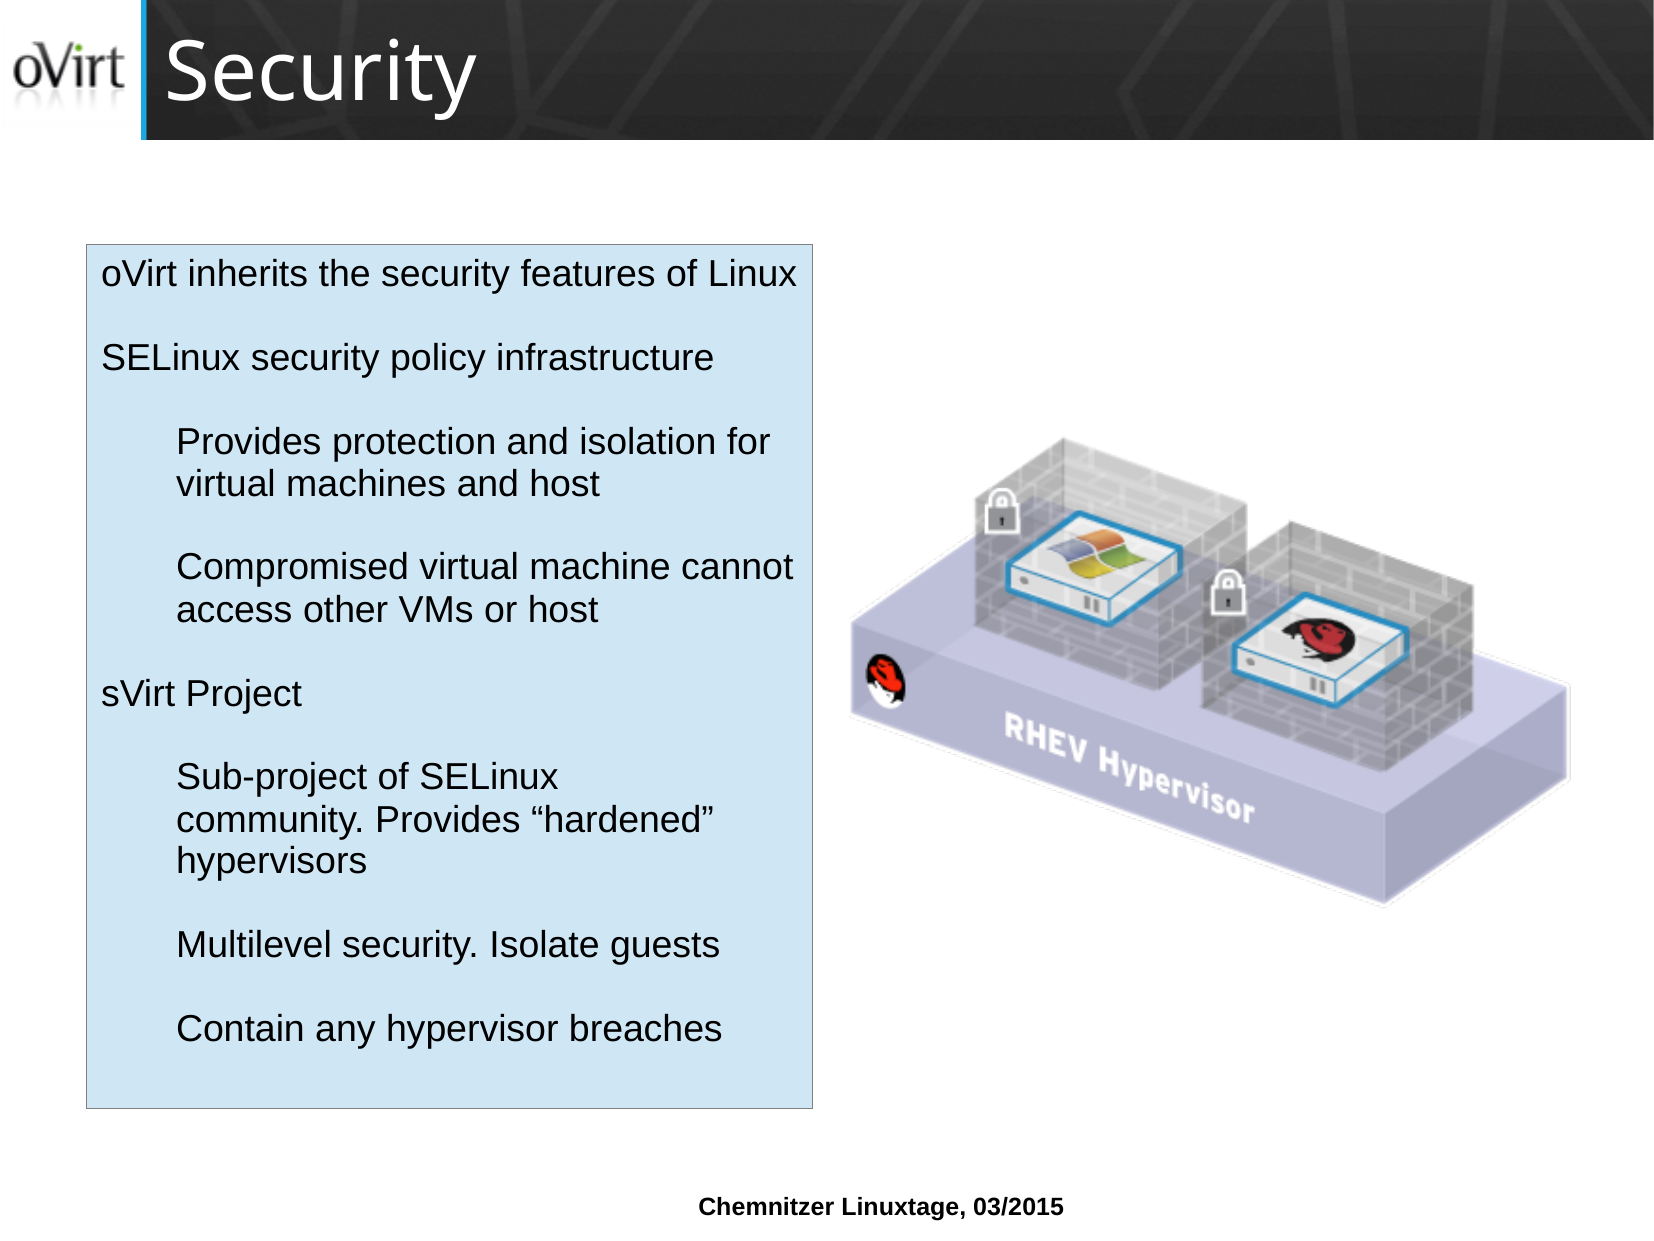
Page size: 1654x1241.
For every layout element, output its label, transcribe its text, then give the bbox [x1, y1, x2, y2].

picture [0, 0, 1654, 140]
title Security [164, 18, 1653, 119]
picture [849, 420, 1616, 910]
text_box oVirt inherits the security features of Linux SELinux security policy infrastructure Provides protection and isolation for virtual machines and host Compromised virtual machine cannot access other VMs or host sVirt Project Sub-project of SELinux community. Provides “hardened” hypervisors Multilevel security. Isolate guests Contain any hypervisor breaches [86, 244, 813, 1109]
